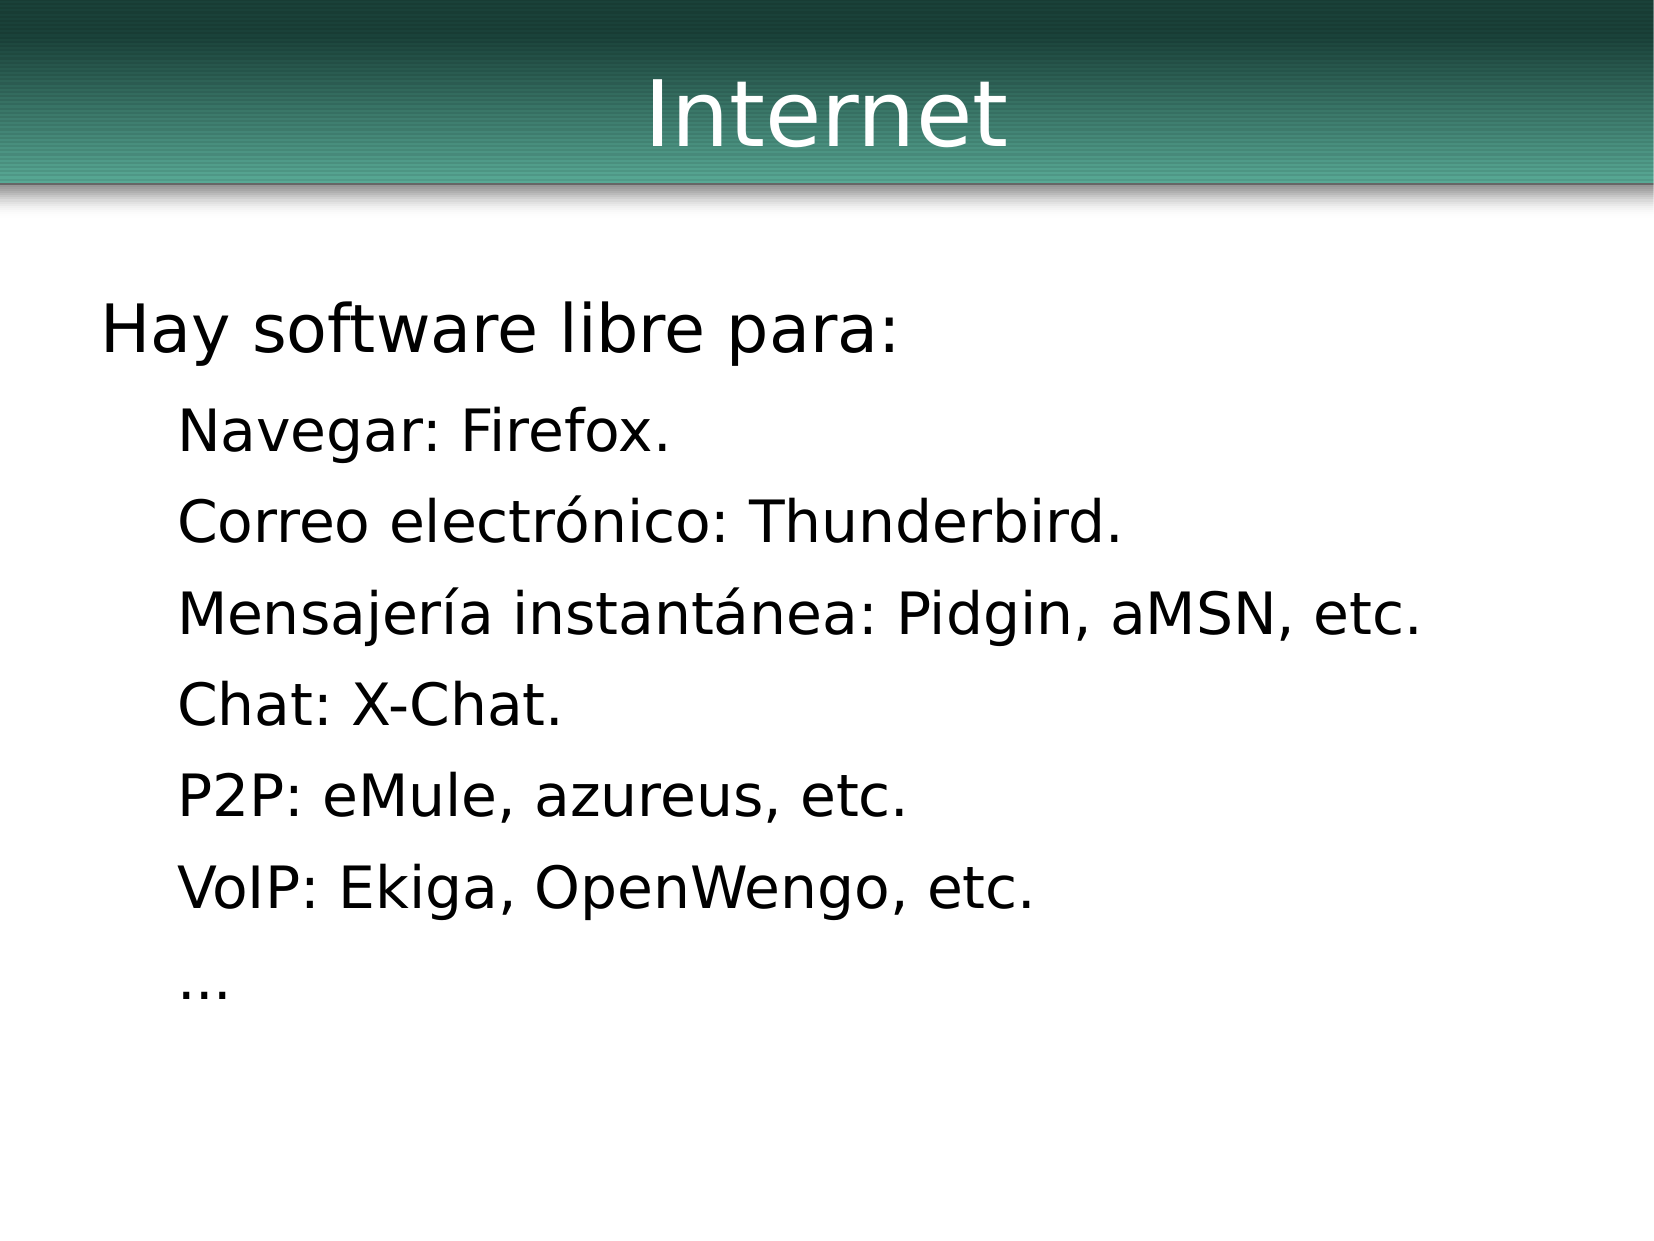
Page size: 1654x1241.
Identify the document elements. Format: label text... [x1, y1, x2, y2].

list Hay software libre para: Navegar: Firefox. Correo electrónico: Thunderbird. Mensajería instantánea: Pidgin, aMSN, etc. Chat: X-Chat. P2P: eMule, azureus, etc. VoIP: Ekiga, OpenWengo, etc. ... [82, 290, 1571, 1094]
picture [0, 0, 1654, 225]
title Internet [82, 11, 1571, 219]
